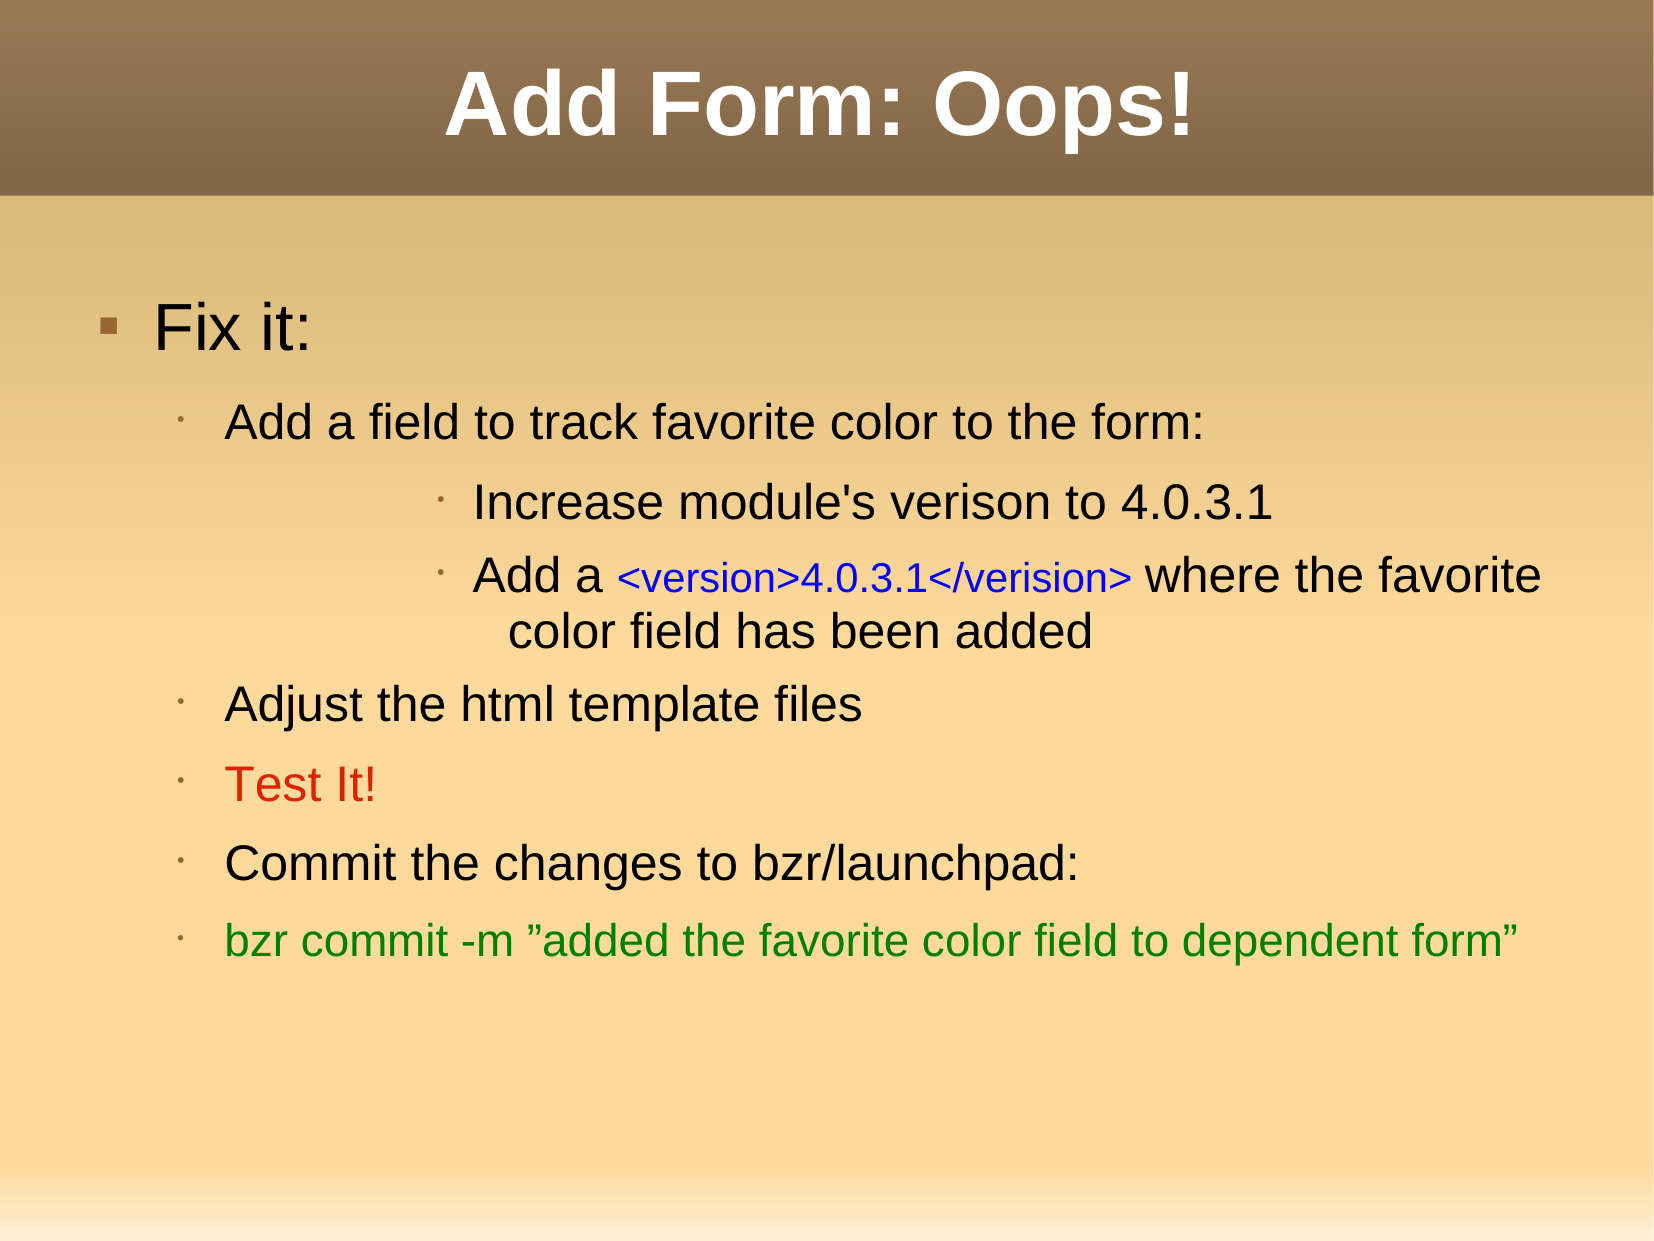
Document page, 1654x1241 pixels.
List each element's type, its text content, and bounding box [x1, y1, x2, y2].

list Fix it: Add a field to track favorite color to the form: Increase module's verison to 4.0.3.1 Add a <version>4.0.3.1</verision> where the favorite color field has been added Adjust the html template files Test It! Commit the changes to bzr/launchpad: bzr commit -m ”added the favorite color field to dependent form” [82, 290, 1571, 1094]
picture [0, 0, 1654, 1241]
title Add Form: Oops! [76, 7, 1565, 200]
